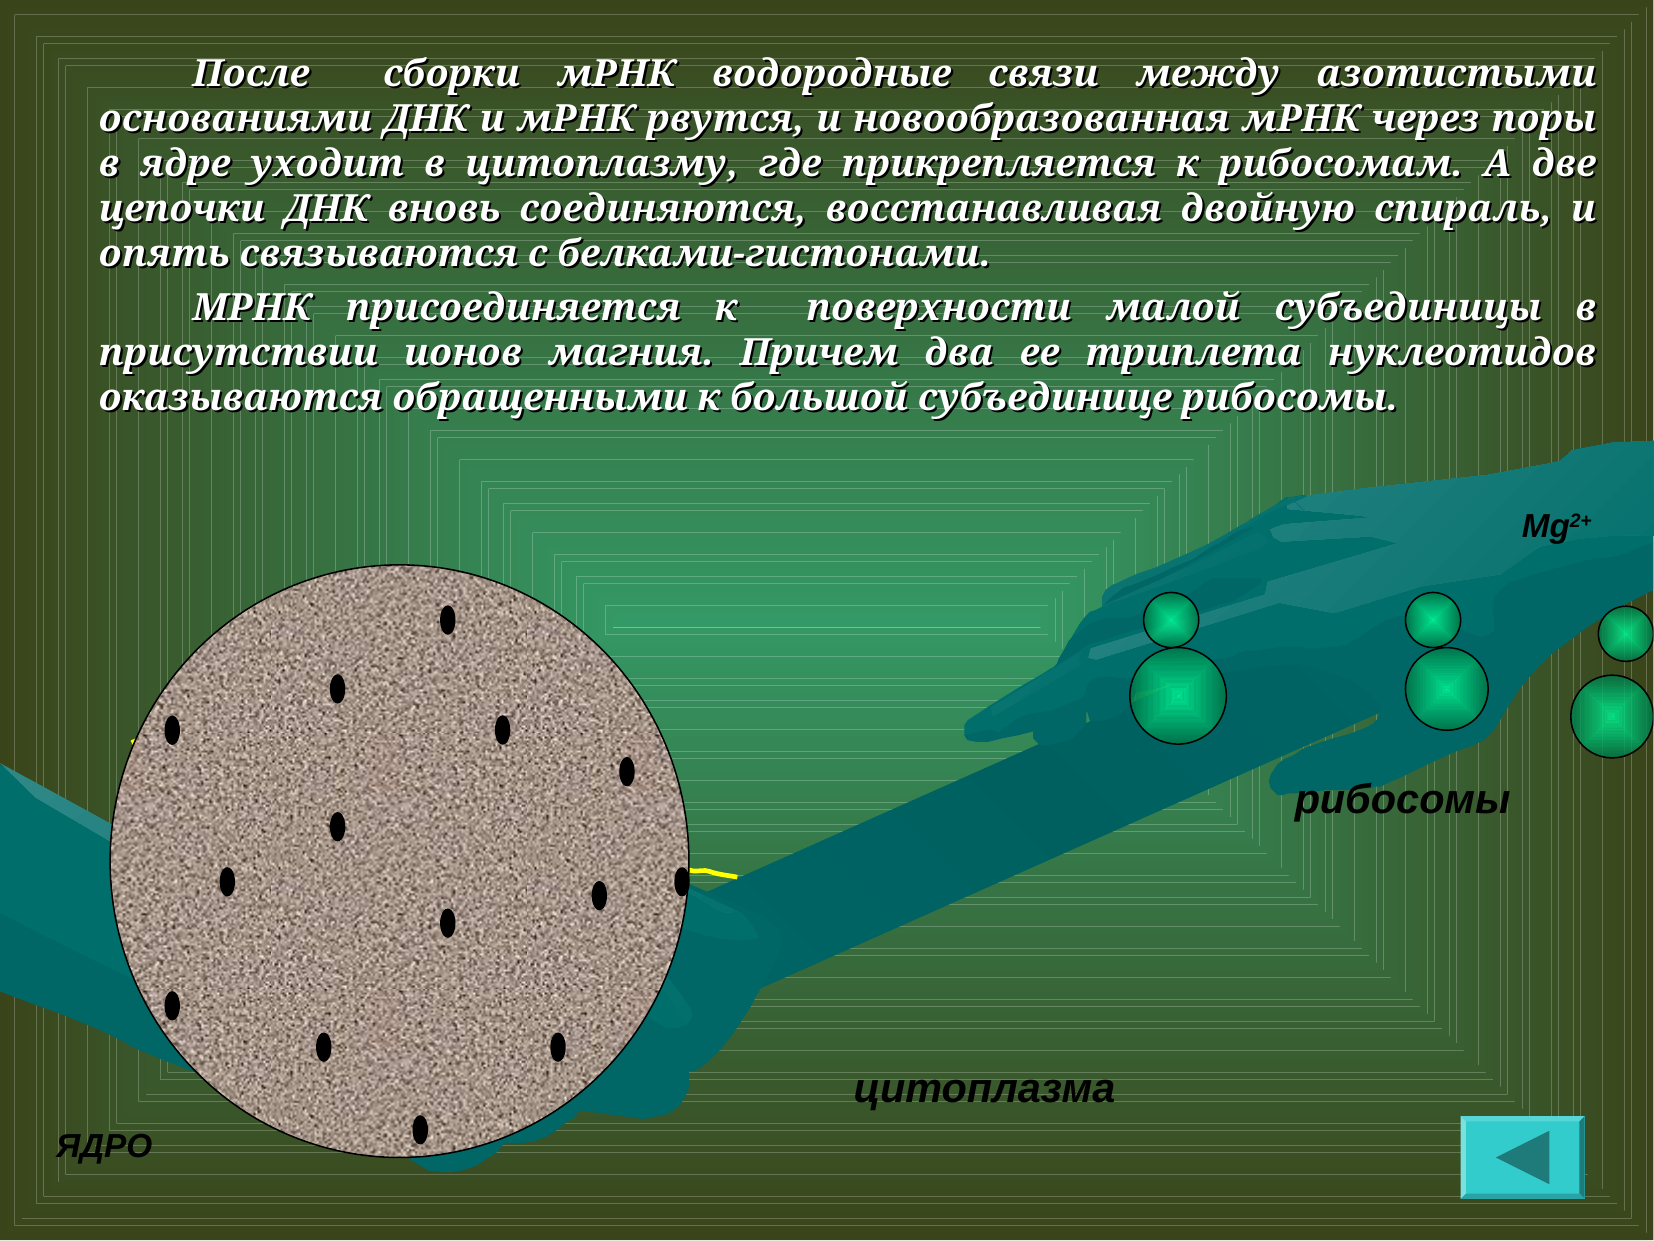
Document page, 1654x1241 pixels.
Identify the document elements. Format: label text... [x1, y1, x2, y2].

text_box [330, 812, 345, 841]
text_box [440, 909, 455, 937]
text_box [413, 1116, 428, 1144]
text_box цитоплазма [838, 1053, 1131, 1119]
text_box [1598, 606, 1654, 662]
text_box [330, 675, 345, 703]
text_box [165, 992, 180, 1020]
text_box [620, 757, 634, 786]
text_box [675, 867, 689, 896]
text_box [495, 716, 510, 744]
text_box [220, 867, 235, 896]
text_box [1462, 1116, 1585, 1199]
text_box ЯДРО [41, 1116, 207, 1172]
text_box [1570, 675, 1654, 758]
text_box [592, 881, 607, 910]
text_box [165, 716, 180, 745]
text_box рибосомы [1280, 764, 1526, 830]
text_box После сборки мРНК водородные связи между азотистыми основаниями ДНК и мРНК рвутся, и новообразованная мРНК через поры в ядре уходит в цитоплазму, где прикрепляется к рибосомам. А две цепочки ДНК вновь соединяются, восстанавливая двойную спираль, и опять связываются с белками-гистонами. МРНК присоединяется к поверхности малой субъединицы в присутствии ионов магния. Причем два ее триплета нуклеотидов оказываются обращенными к большой субъединице рибосомы. [27, 41, 1613, 1199]
text_box [440, 606, 455, 634]
text_box [1405, 592, 1489, 731]
text_box Mg2+ [1507, 496, 1607, 552]
text_box [316, 1033, 331, 1061]
text_box [1129, 592, 1227, 745]
text_box [551, 1033, 565, 1061]
